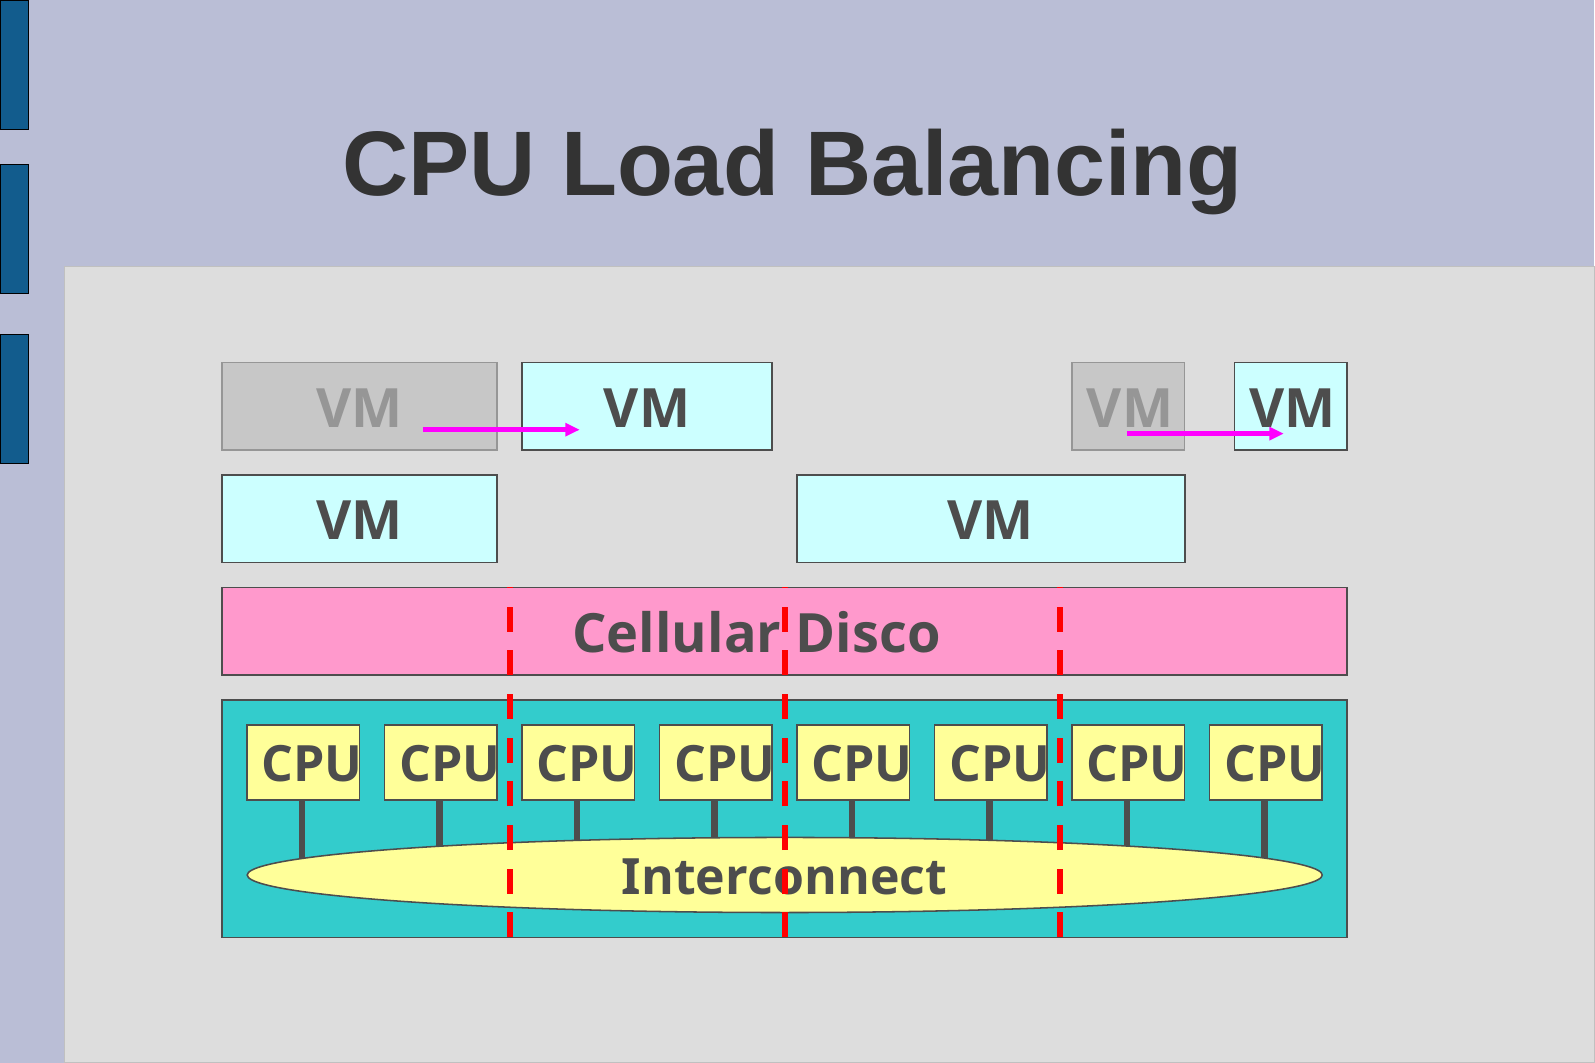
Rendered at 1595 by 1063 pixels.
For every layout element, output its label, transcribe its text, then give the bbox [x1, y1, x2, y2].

text_box CPU [247, 724, 360, 800]
text_box VM [222, 474, 498, 563]
text_box VM [797, 474, 1185, 563]
text_box CPU [384, 724, 498, 800]
text_box VM [522, 362, 773, 451]
text_box CPU [659, 724, 773, 800]
text_box Cellular Disco [222, 587, 1348, 676]
text_box CPU [1209, 724, 1323, 800]
text_box VM [1072, 362, 1185, 451]
text_box VM [222, 362, 498, 451]
text_box [222, 699, 1348, 938]
text_box CPU [934, 724, 1048, 800]
text_box CPU [1072, 724, 1185, 800]
text_box Interconnect [247, 837, 1323, 913]
title CPU Load Balancing [112, 75, 1475, 253]
text_box VM [1234, 362, 1348, 451]
text_box CPU [797, 724, 910, 800]
text_box CPU [522, 724, 635, 800]
